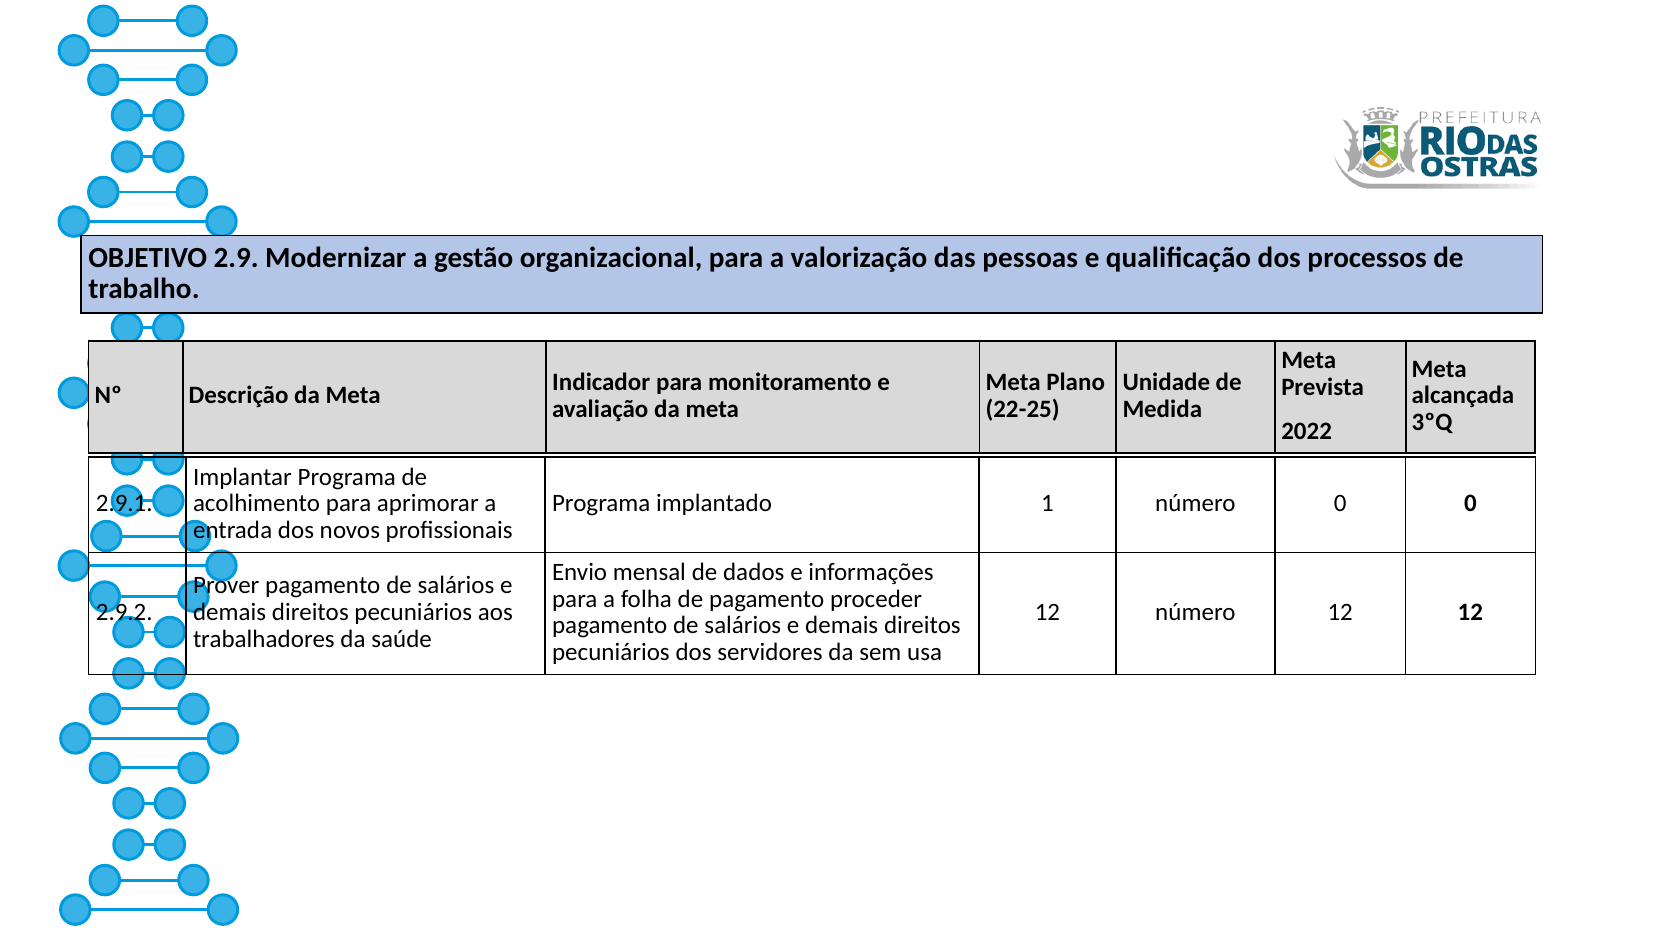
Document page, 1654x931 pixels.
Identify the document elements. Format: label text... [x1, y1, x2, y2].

table_header Meta Prevista 2022 [1276, 342, 1405, 452]
table_header Meta alcançada 3ºQ [1407, 342, 1534, 452]
table_cell Envio mensal de dados e informações para a folha de pagamento proceder pagamento de salários e demais direitos pecuniários dos servidores da sem usa [546, 553, 978, 674]
table_header Indicador para monitoramento e avaliação da meta [547, 342, 979, 452]
table_header número [1117, 458, 1274, 552]
table_header 0 [1406, 458, 1535, 552]
table_cell número [1117, 553, 1274, 674]
table_header Nº [89, 342, 182, 452]
table_header 2.9.1. [89, 458, 185, 552]
table_cell 12 [980, 553, 1115, 674]
table_header OBJETIVO 2.9. Modernizar a gestão organizacional, para a valorização das pessoas e qualificação dos processos de trabalho. [82, 236, 1542, 312]
table_header Programa implantado [546, 458, 978, 552]
table_cell 12 [1276, 553, 1405, 674]
table_header Descrição da Meta [184, 342, 545, 452]
table_header 1 [980, 458, 1115, 552]
table_header Unidade de Medida [1117, 342, 1274, 452]
table_cell 12 [1406, 553, 1535, 674]
table_header Meta Plano (22-25) [980, 342, 1115, 452]
picture [1333, 107, 1542, 189]
table_header Implantar Programa de acolhimento para aprimorar a entrada dos novos profissionais [187, 458, 544, 552]
table_cell Prover pagamento de salários e demais direitos pecuniários aos trabalhadores da saúde [187, 553, 544, 674]
table_cell 2.9.2. [89, 553, 185, 674]
table_header 0 [1276, 458, 1405, 552]
